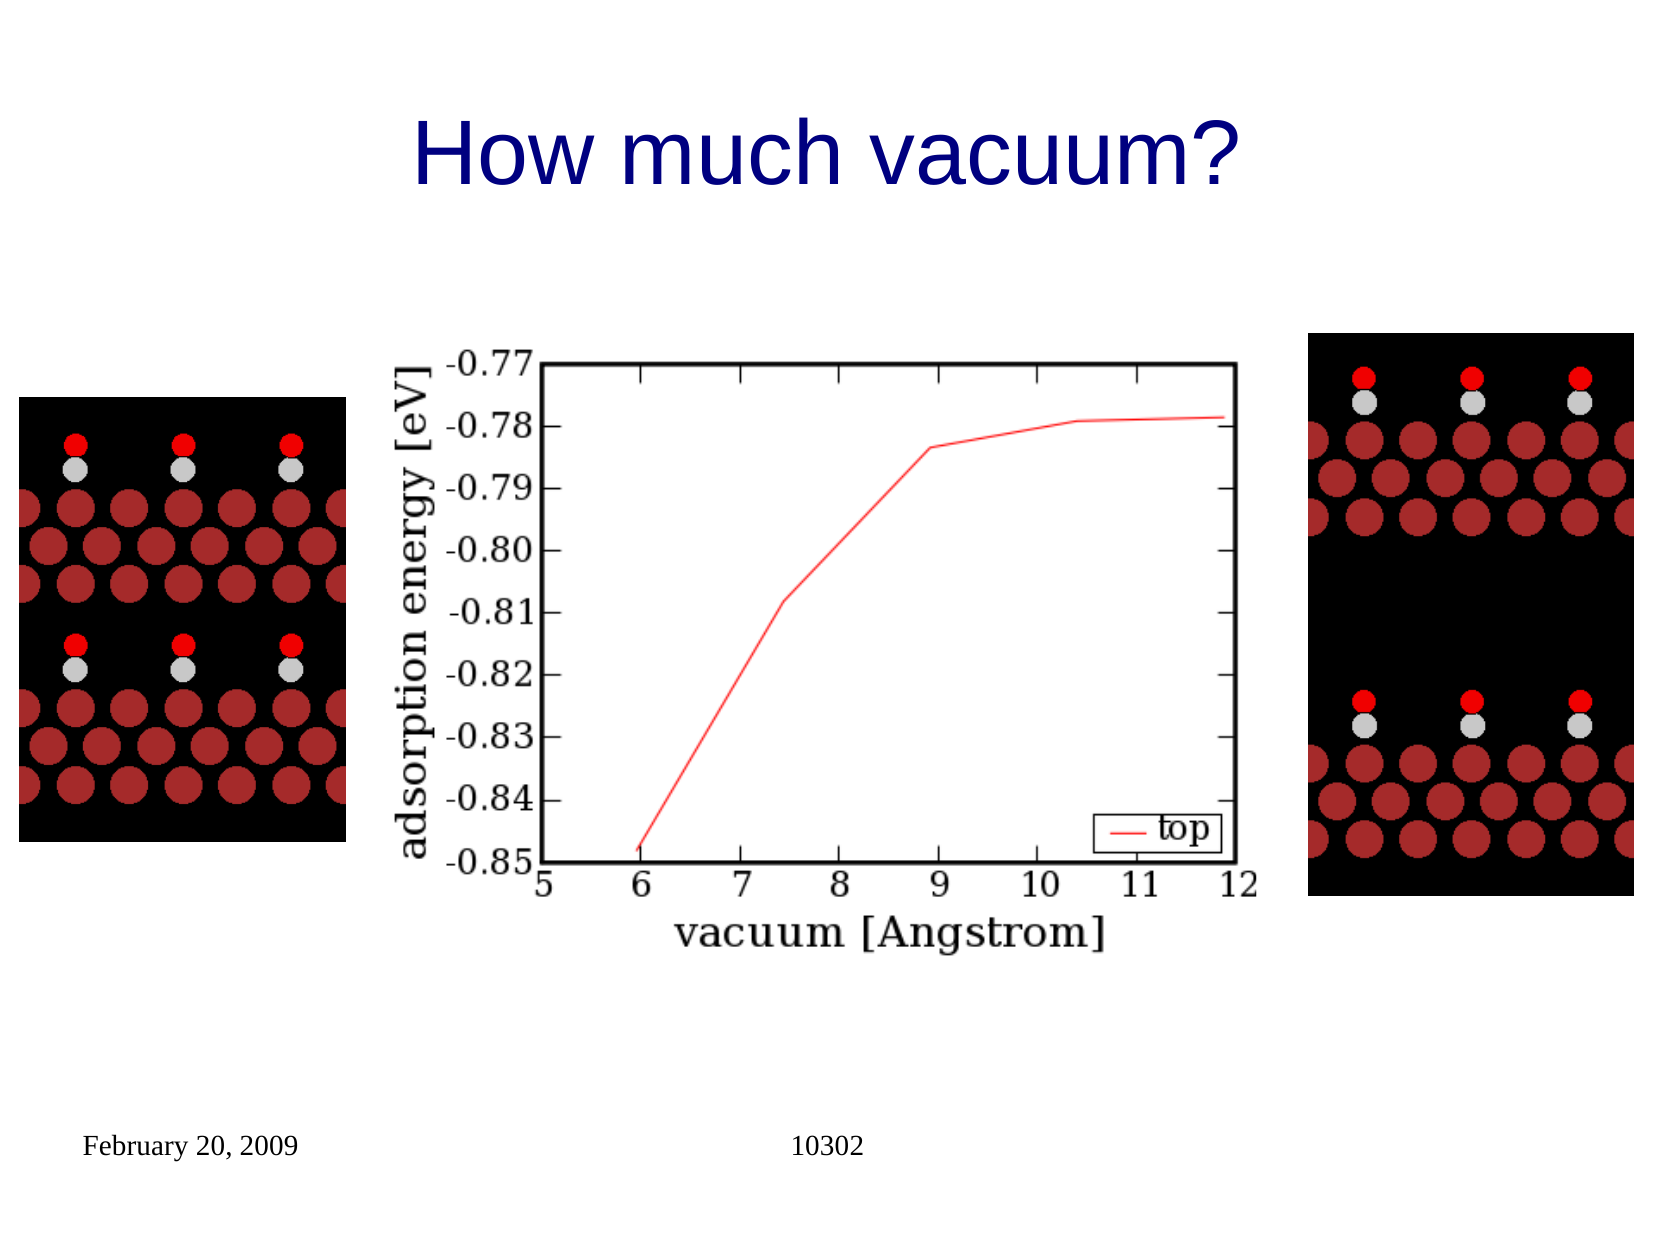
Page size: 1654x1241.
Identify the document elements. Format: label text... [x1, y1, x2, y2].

picture [19, 397, 346, 842]
picture [384, 333, 1257, 972]
title How much vacuum? [82, 49, 1571, 257]
picture [1308, 333, 1634, 896]
